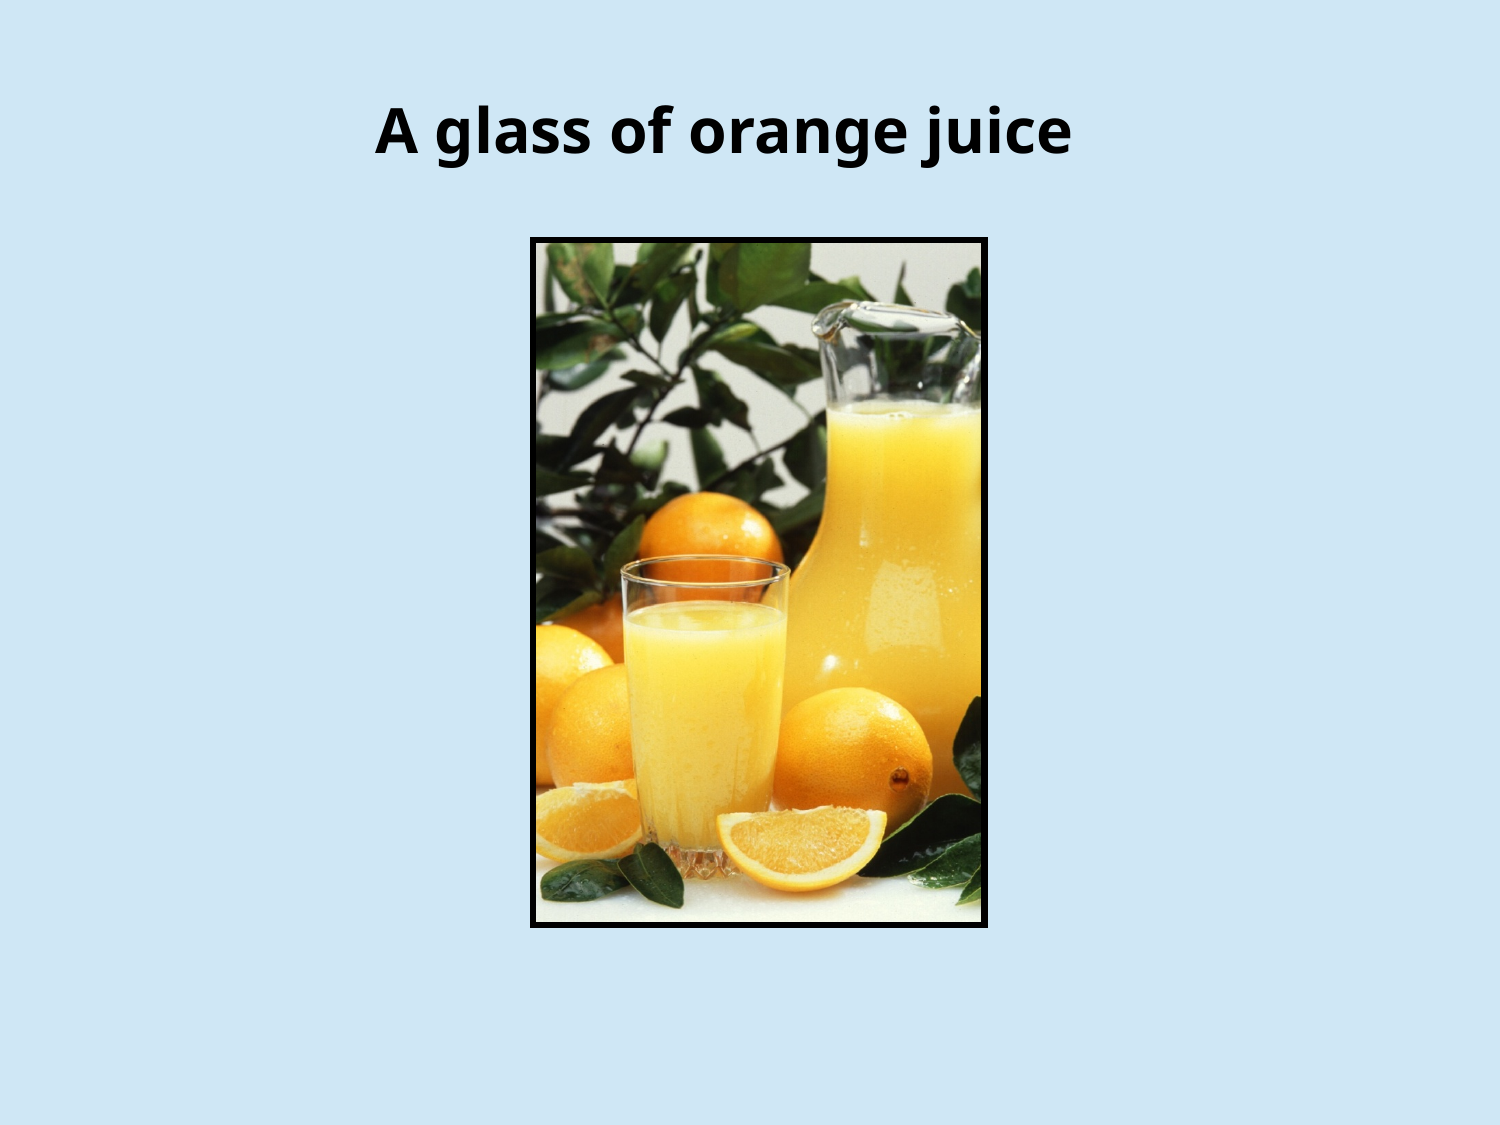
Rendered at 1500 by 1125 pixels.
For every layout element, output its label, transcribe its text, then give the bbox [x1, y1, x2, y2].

picture [535, 243, 982, 922]
text_box A glass of orange juice [264, 8, 1186, 174]
